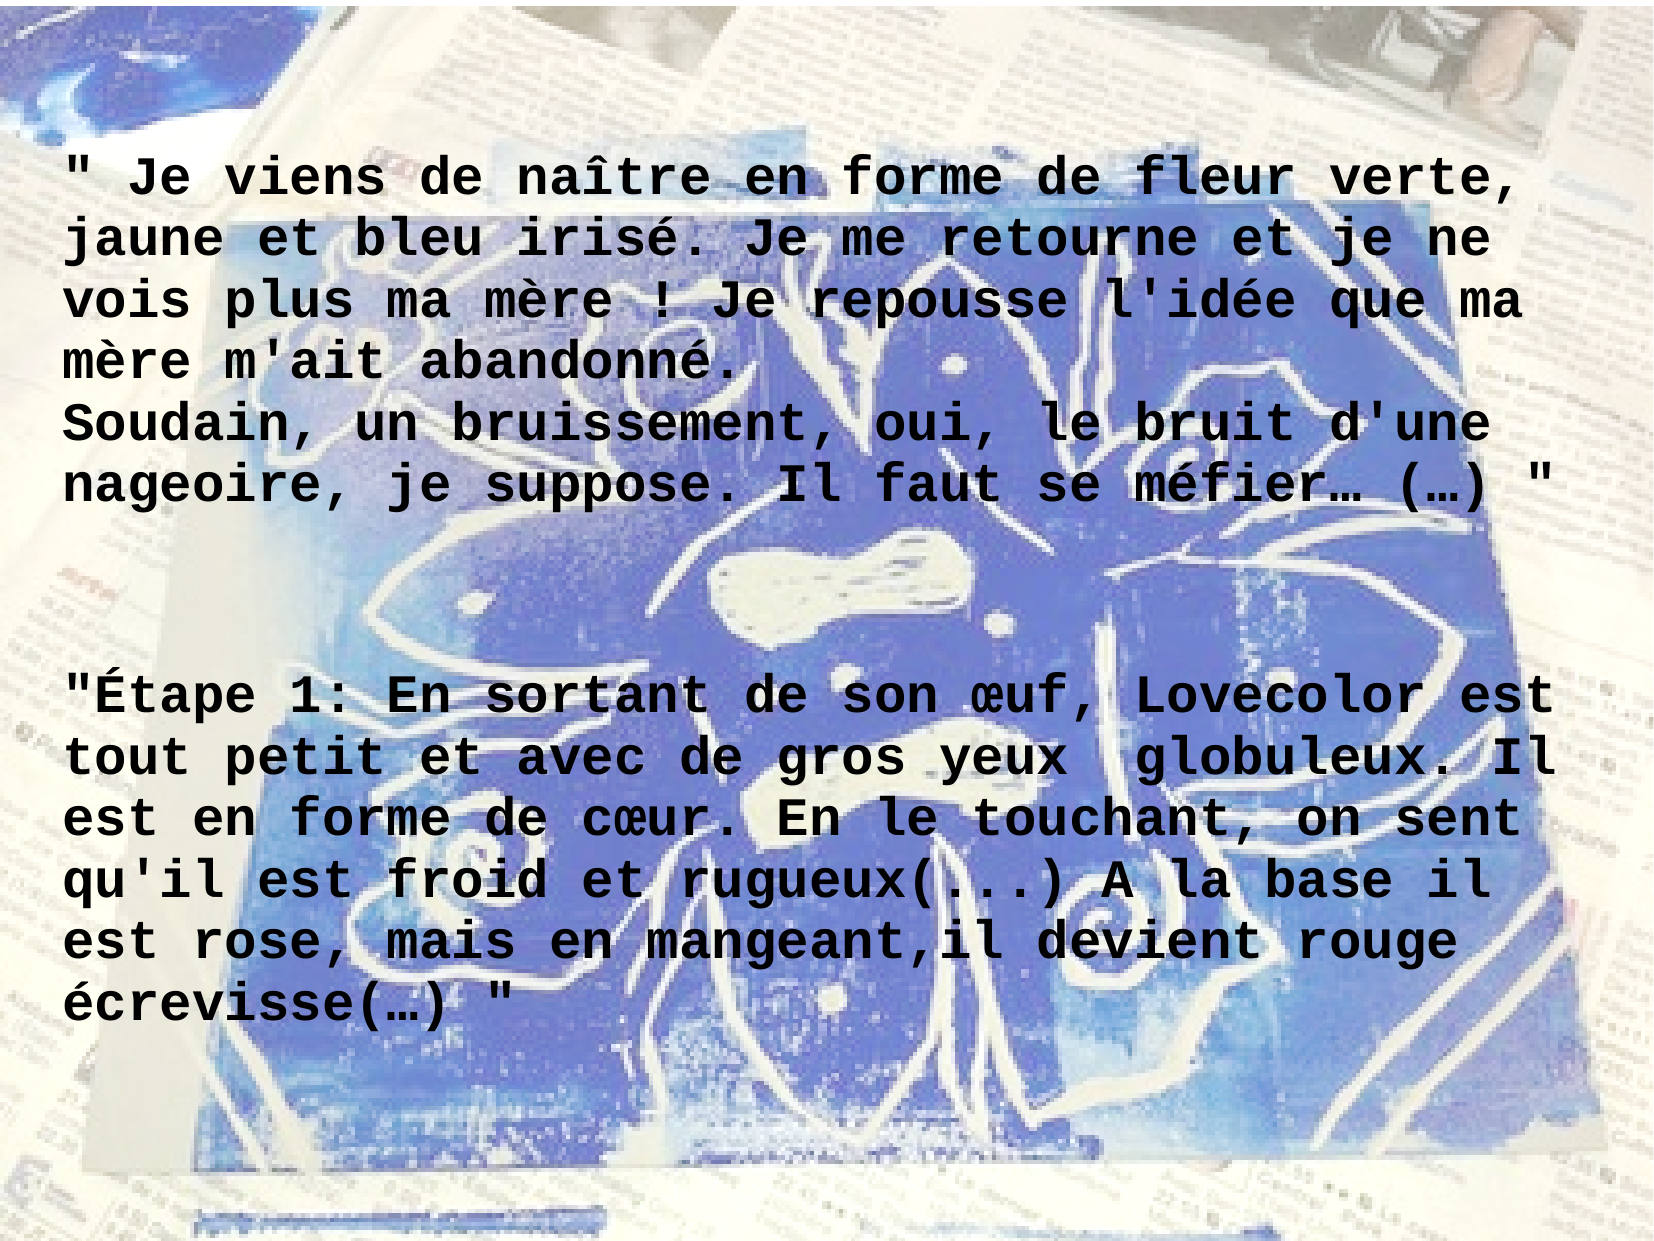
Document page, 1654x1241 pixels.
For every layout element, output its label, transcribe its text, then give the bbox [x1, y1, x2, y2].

picture [0, 6, 1654, 1241]
text_box "Étape 1: En sortant de son œuf, Lovecolor est tout petit et avec de gros yeux globuleux. Il est en forme de cœur. En le touchant, on sent qu'il est froid et rugueux(...) A la base il est rose, mais en mangeant,il devient rouge écrevisse(…) " [47, 660, 1619, 1075]
text_box " Je viens de naître en forme de fleur verte, jaune et bleu irisé. Je me retourne et je ne vois plus ma mère ! Je repousse l'idée que ma mère m'ait abandonné. Soudain, un bruissement, oui, le bruit d'une nageoire, je suppose. Il faut se méfier… (…) " [47, 141, 1654, 526]
